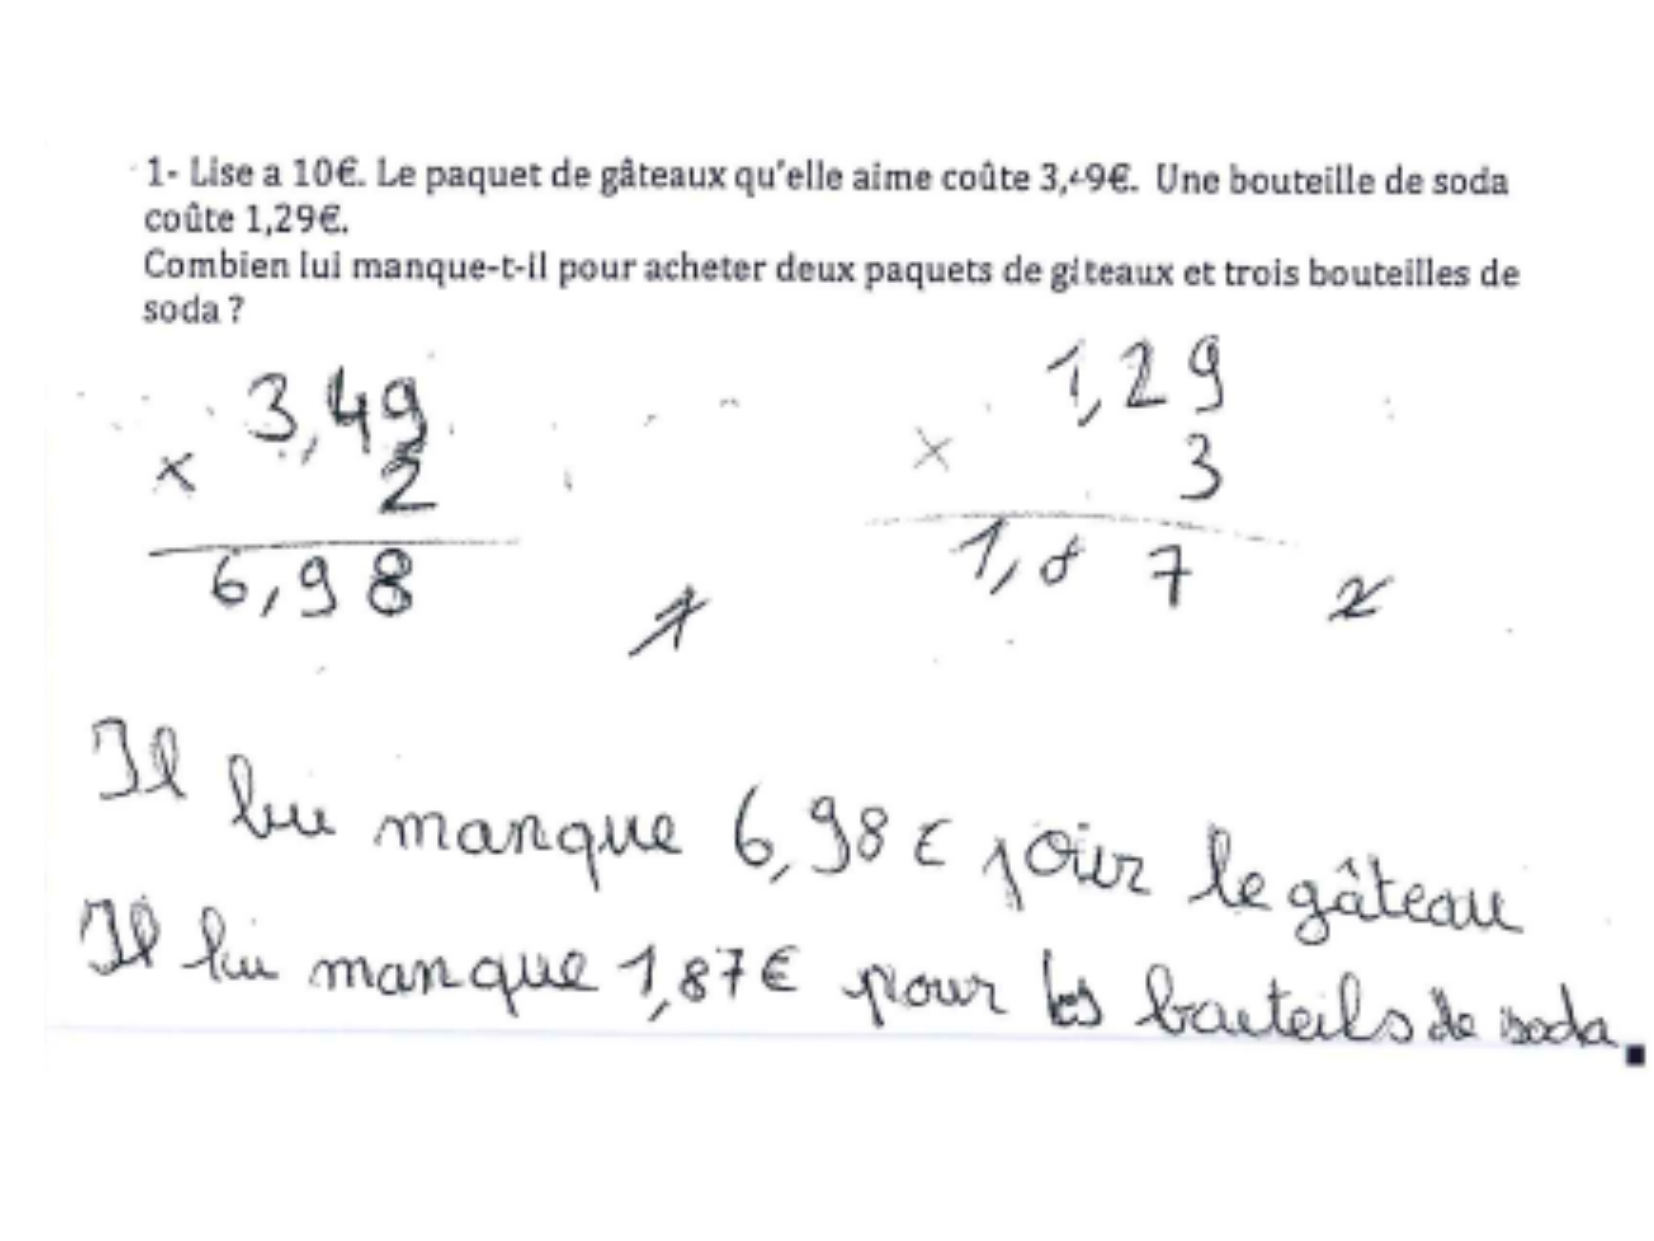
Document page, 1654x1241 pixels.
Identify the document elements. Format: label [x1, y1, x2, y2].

picture [44, 138, 1654, 1076]
